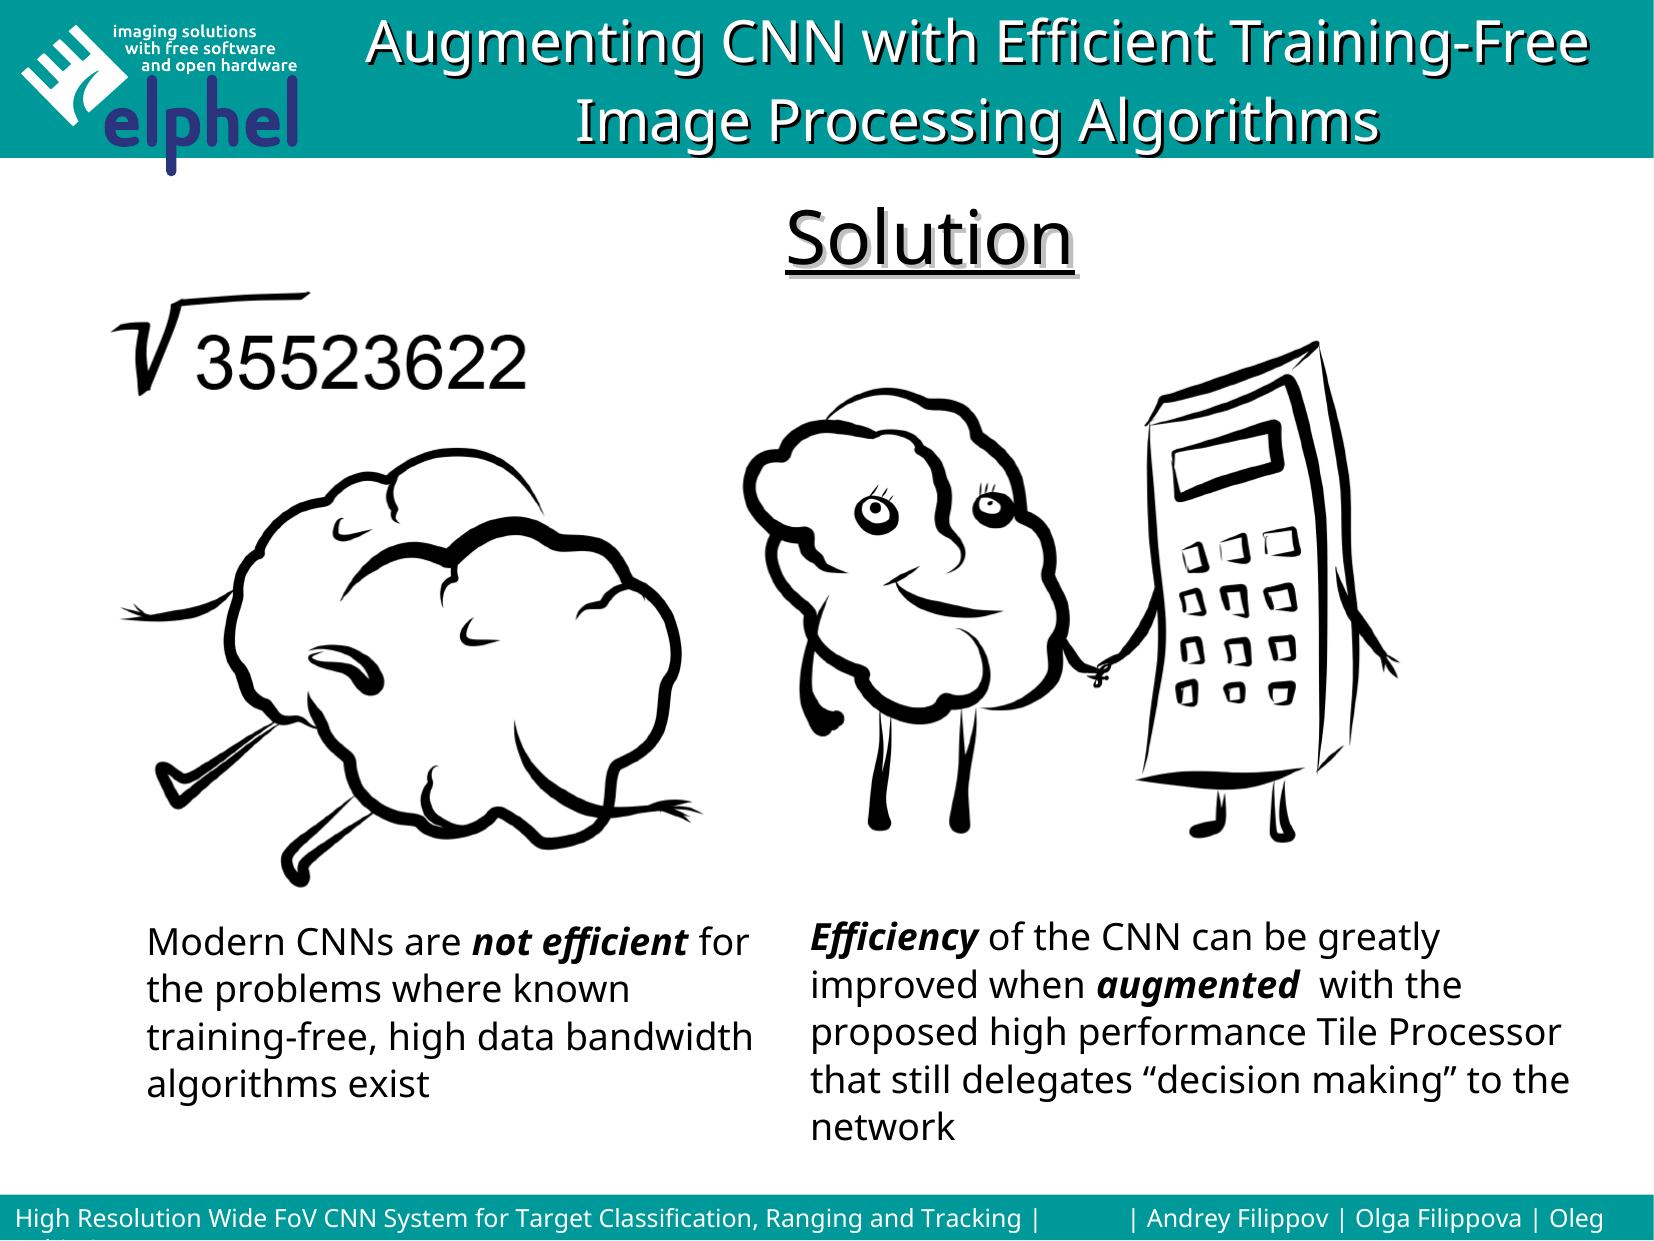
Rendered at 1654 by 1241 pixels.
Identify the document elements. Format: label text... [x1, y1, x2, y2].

text_box Modern CNNs are not efficient for the problems where known training-free, high data bandwidth algorithms exist [131, 926, 780, 1121]
text_box Solution [770, 180, 1223, 390]
text_box Efficiency of the CNN can be greatly improved when augmented with the proposed high performance Tile Processor that still delegates “decision making” to the network [795, 905, 1631, 1077]
title Augmenting CNN with Efficient Training-Free Image Processing Algorithms [314, 0, 1643, 158]
picture [86, 238, 1437, 926]
